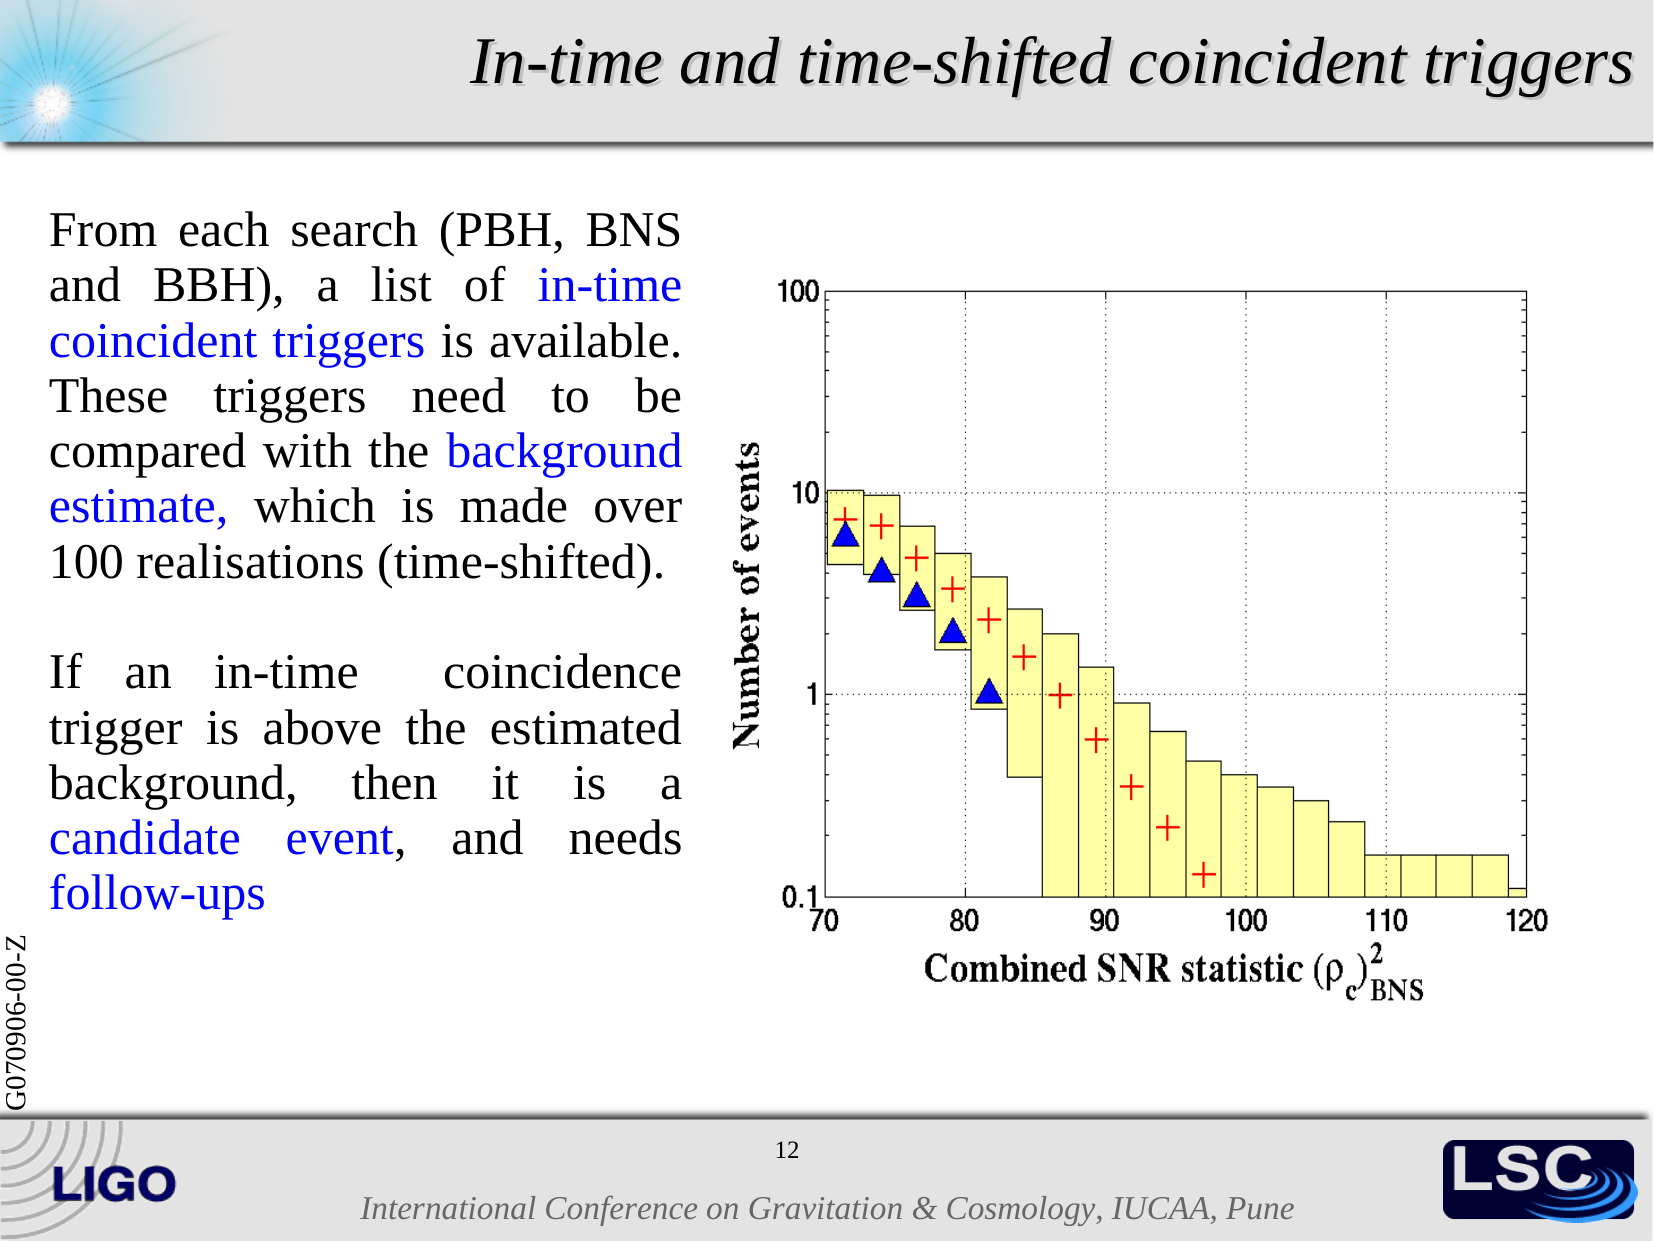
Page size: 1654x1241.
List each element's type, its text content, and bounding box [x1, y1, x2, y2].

picture [0, 0, 1654, 1241]
text_box From each search (PBH, BNS and BBH), a list of in-time coincident triggers is available. These triggers need to be compared with the background estimate, which is made over 100 realisations (time-shifted). If an in-time coincidence trigger is above the estimated background, then it is a candidate event, and needs follow-ups [48, 202, 683, 929]
text_box In-time and time-shifted coincident triggers [314, 23, 1638, 98]
